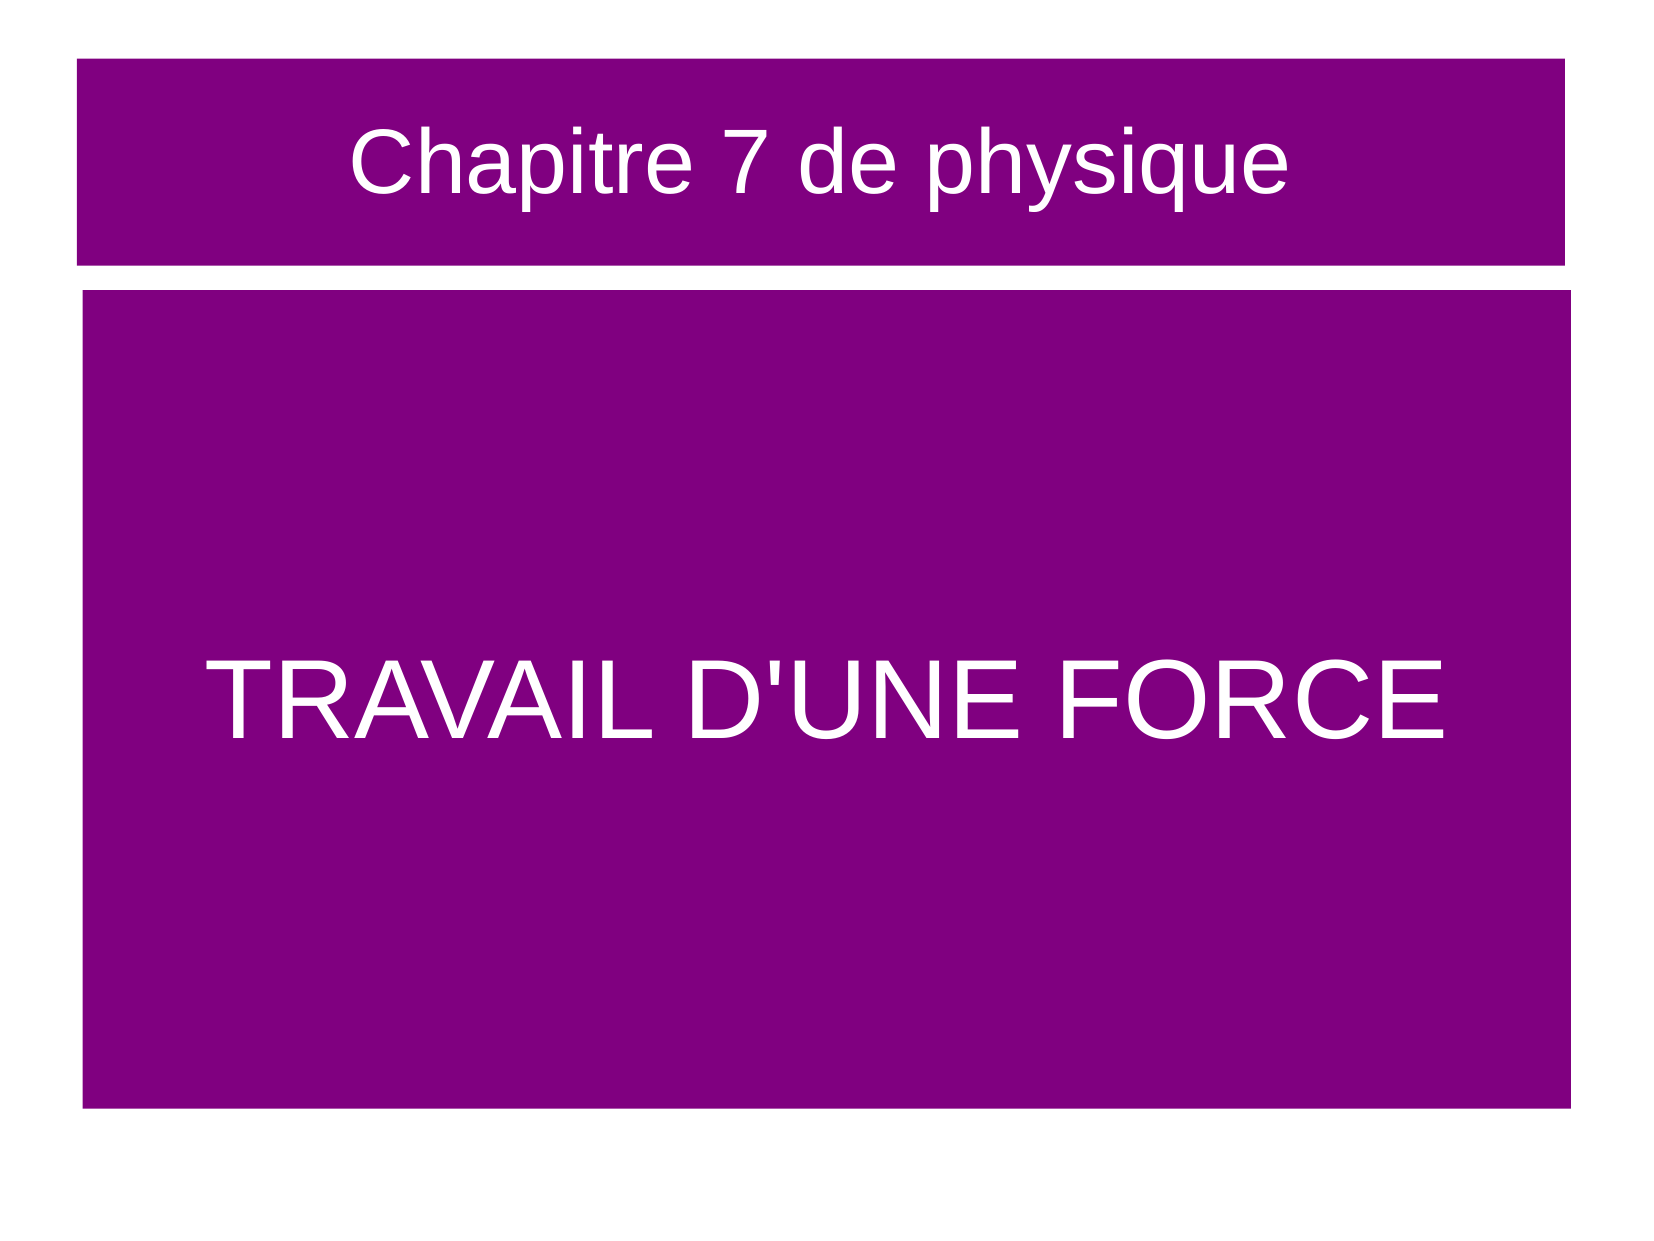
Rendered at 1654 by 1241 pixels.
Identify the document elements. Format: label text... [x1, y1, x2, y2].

title Chapitre 7 de physique [76, 58, 1565, 266]
subtitle TRAVAIL D'UNE FORCE [82, 290, 1571, 1109]
